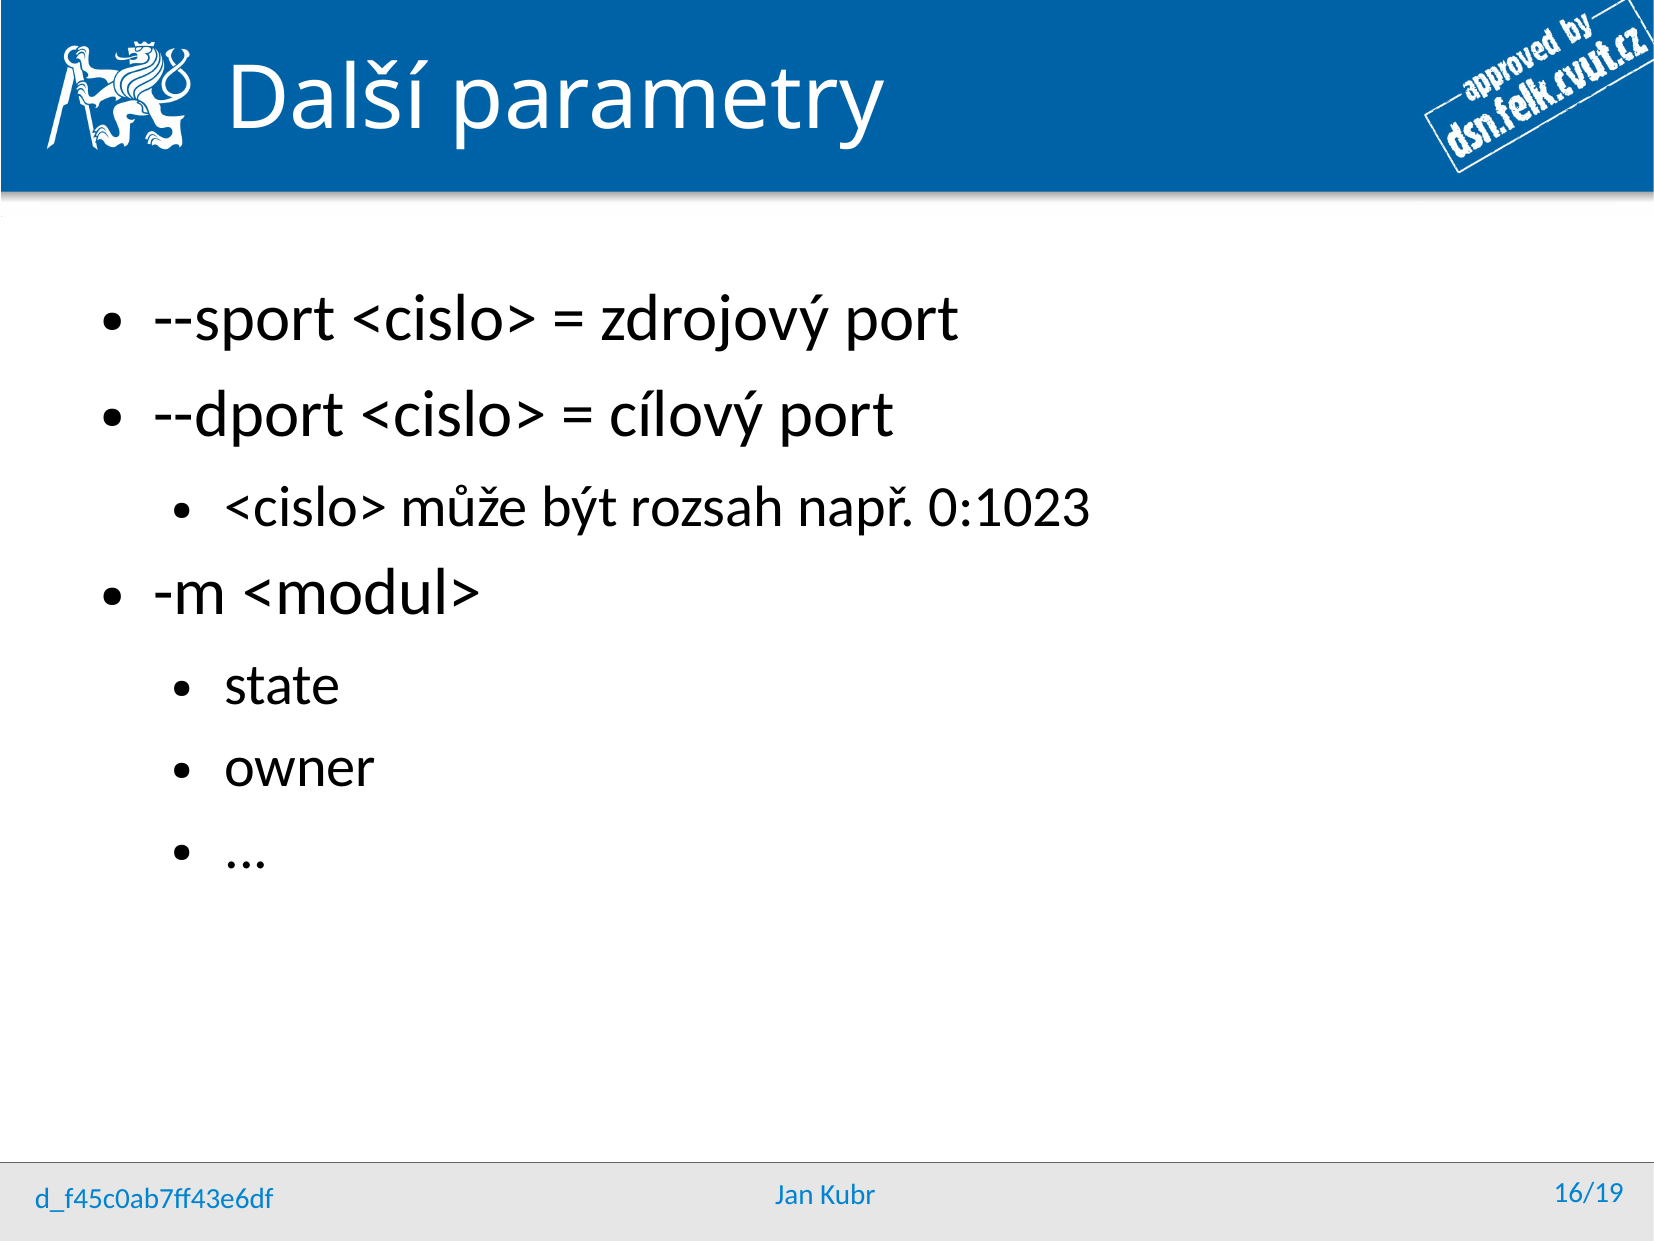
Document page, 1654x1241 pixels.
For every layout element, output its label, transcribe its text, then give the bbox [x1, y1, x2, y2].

list --sport <cislo> = zdrojový port --dport <cislo> = cílový port <cislo> může být rozsah např. 0:1023 -m <modul> state owner ... [82, 290, 1571, 1010]
picture [1, 0, 1654, 217]
title Další parametry [225, 0, 1426, 188]
